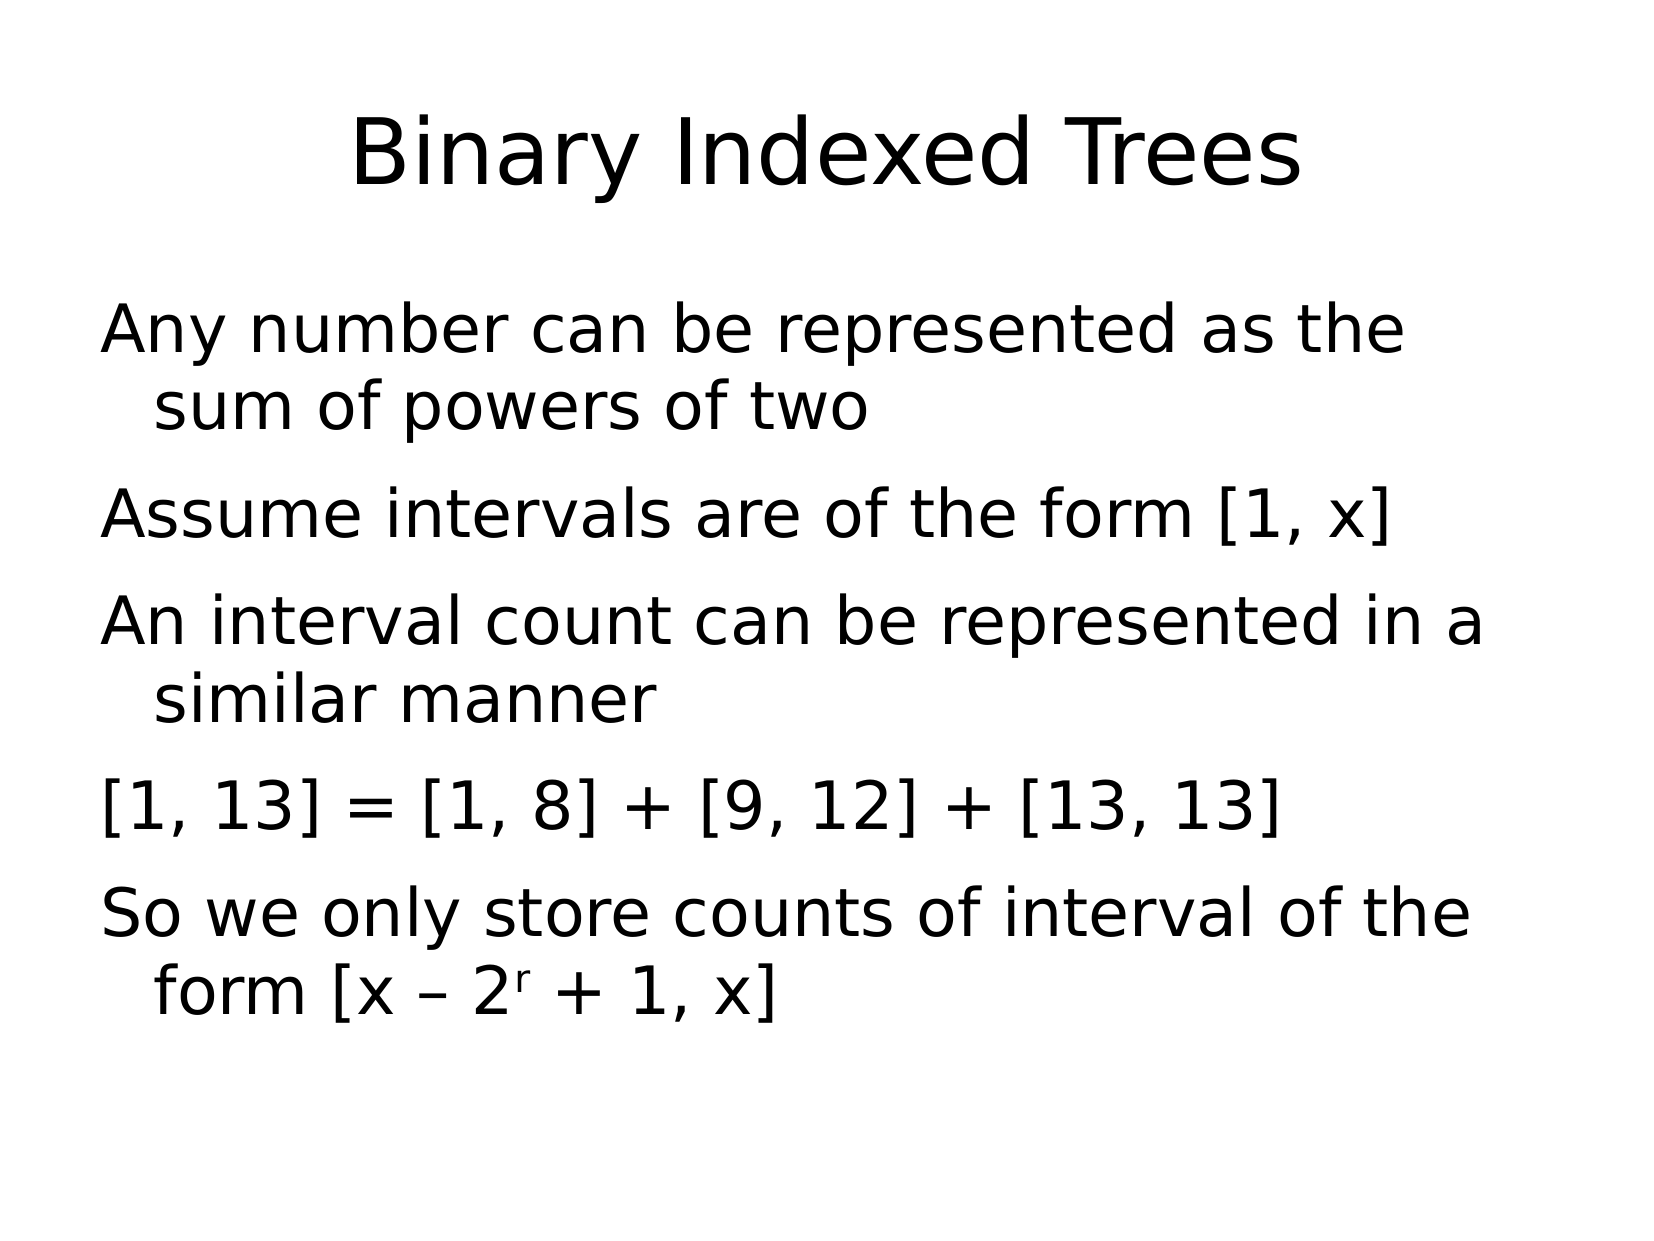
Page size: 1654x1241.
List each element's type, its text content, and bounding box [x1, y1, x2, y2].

title Binary Indexed Trees [82, 56, 1571, 250]
list Any number can be represented as the sum of powers of two Assume intervals are of the form [1, x] An interval count can be represented in a similar manner [1, 13] = [1, 8] + [9, 12] + [13, 13] So we only store counts of interval of the form [x – 2r + 1, x] [82, 290, 1571, 1094]
